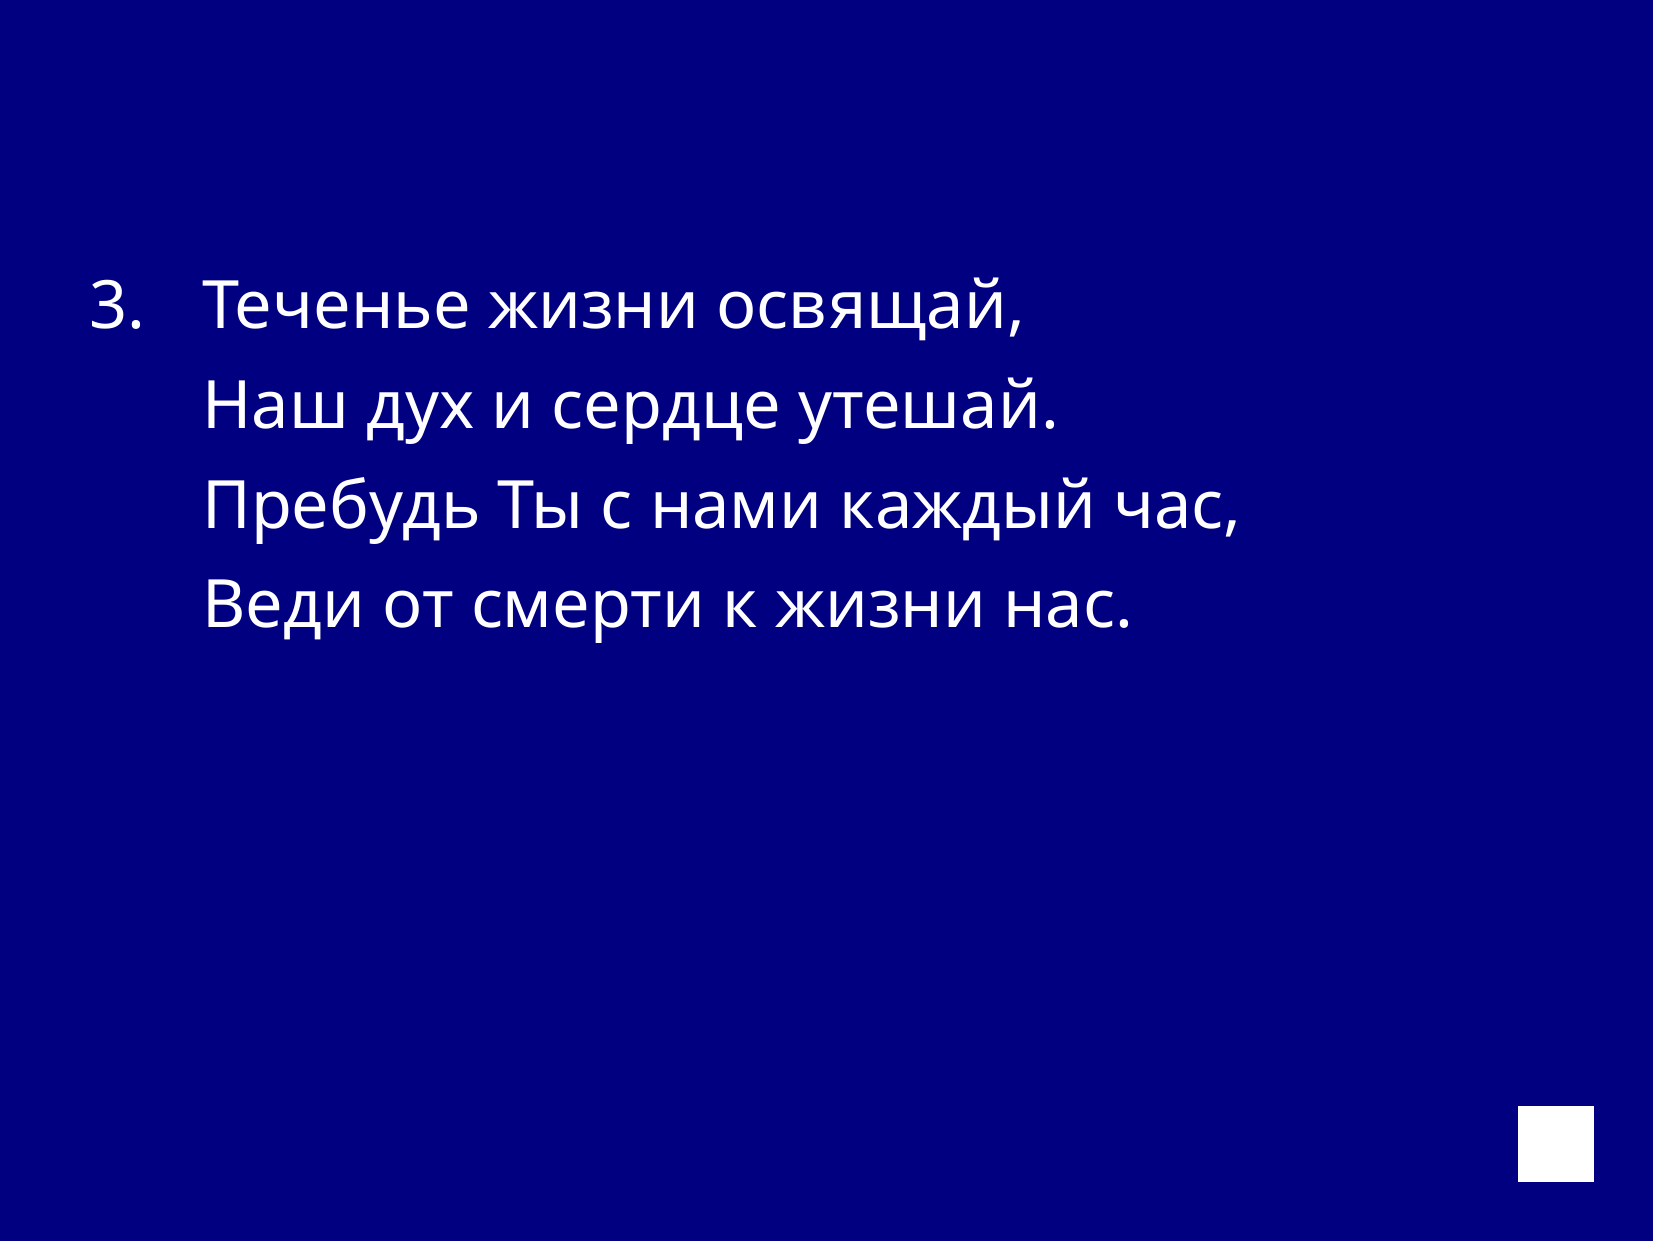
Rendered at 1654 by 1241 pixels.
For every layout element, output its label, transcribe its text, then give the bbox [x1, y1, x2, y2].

text_box [1518, 1106, 1594, 1182]
text_box 3. Теченье жизни освящай, Наш дух и сердце утешай. Пребудь Ты с нами каждый час, Веди от смерти к жизни нас. [75, 150, 1576, 1163]
